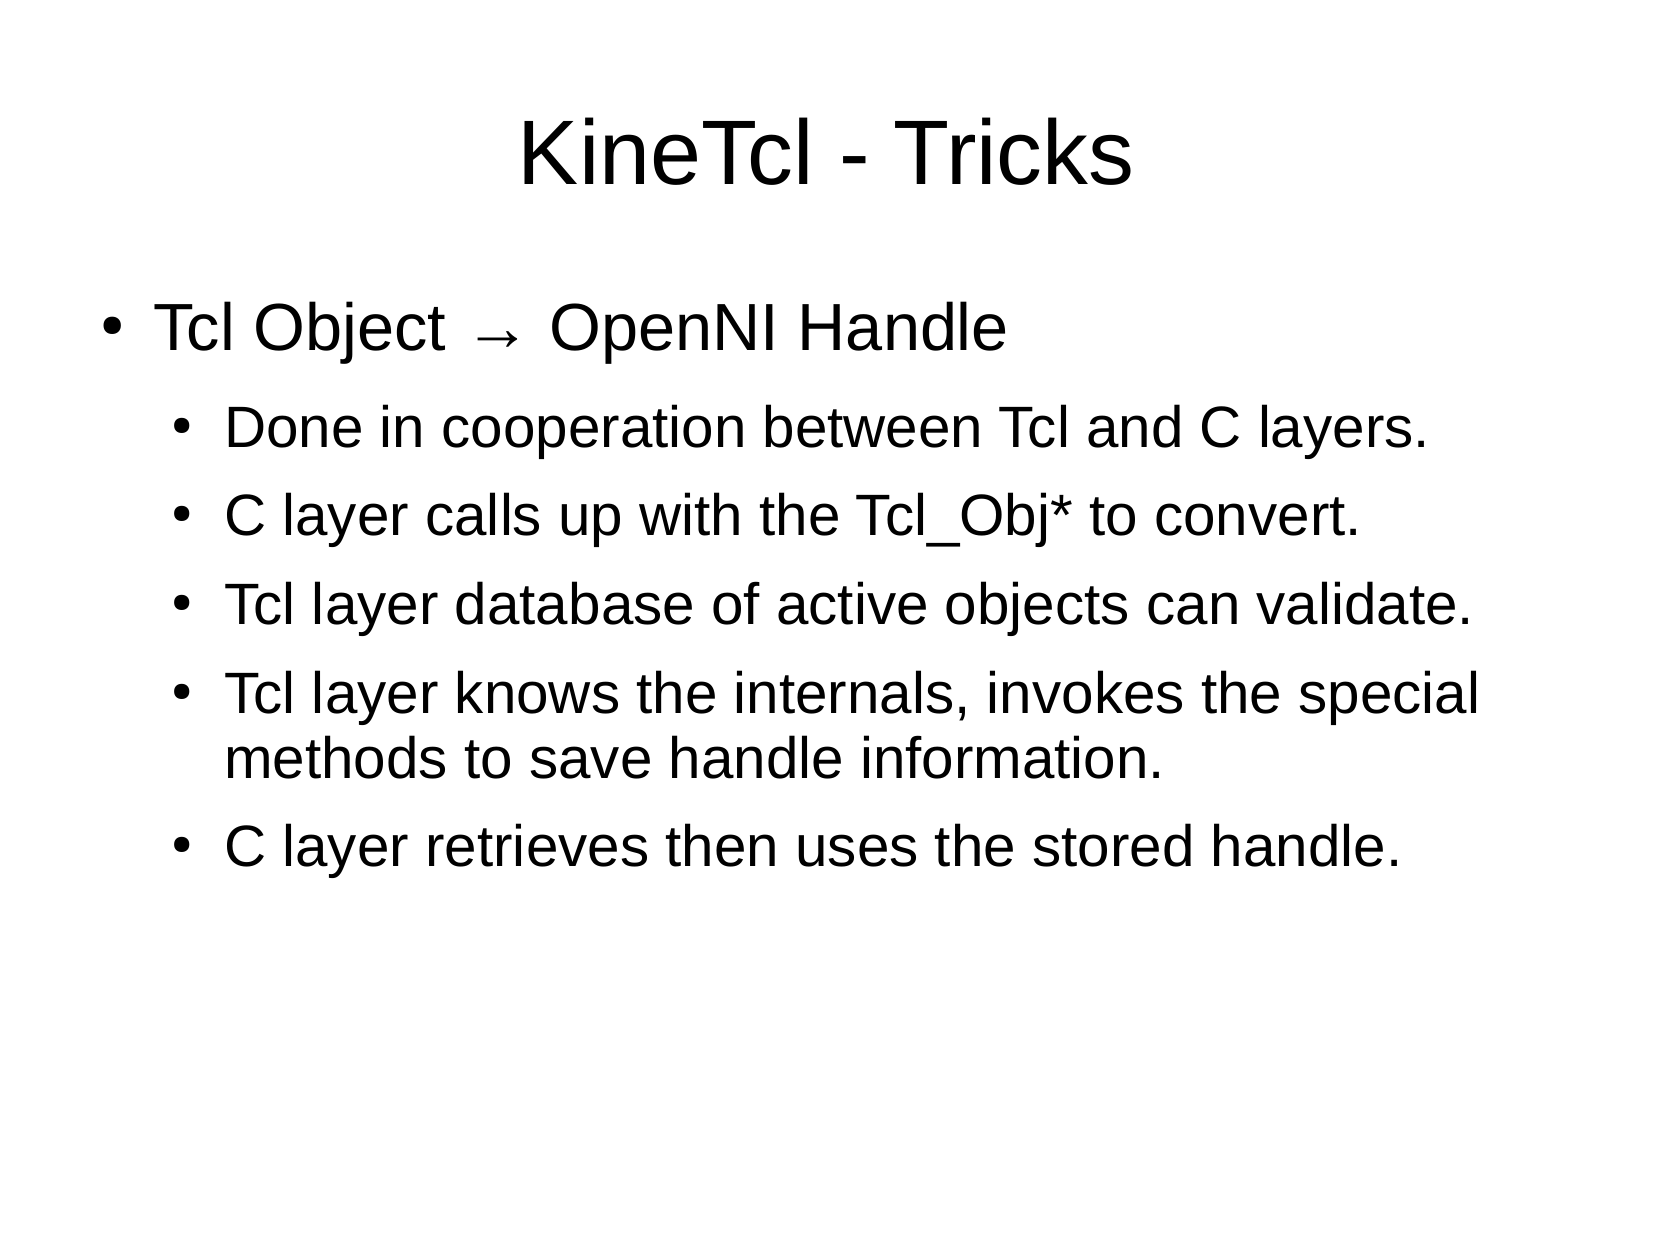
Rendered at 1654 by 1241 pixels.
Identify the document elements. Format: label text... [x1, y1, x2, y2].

title KineTcl - Tricks [82, 56, 1571, 250]
list Tcl Object → OpenNI Handle Done in cooperation between Tcl and C layers. C layer calls up with the Tcl_Obj* to convert. Tcl layer database of active objects can validate. Tcl layer knows the internals, invokes the special methods to save handle information. C layer retrieves then uses the stored handle. [82, 290, 1571, 1094]
